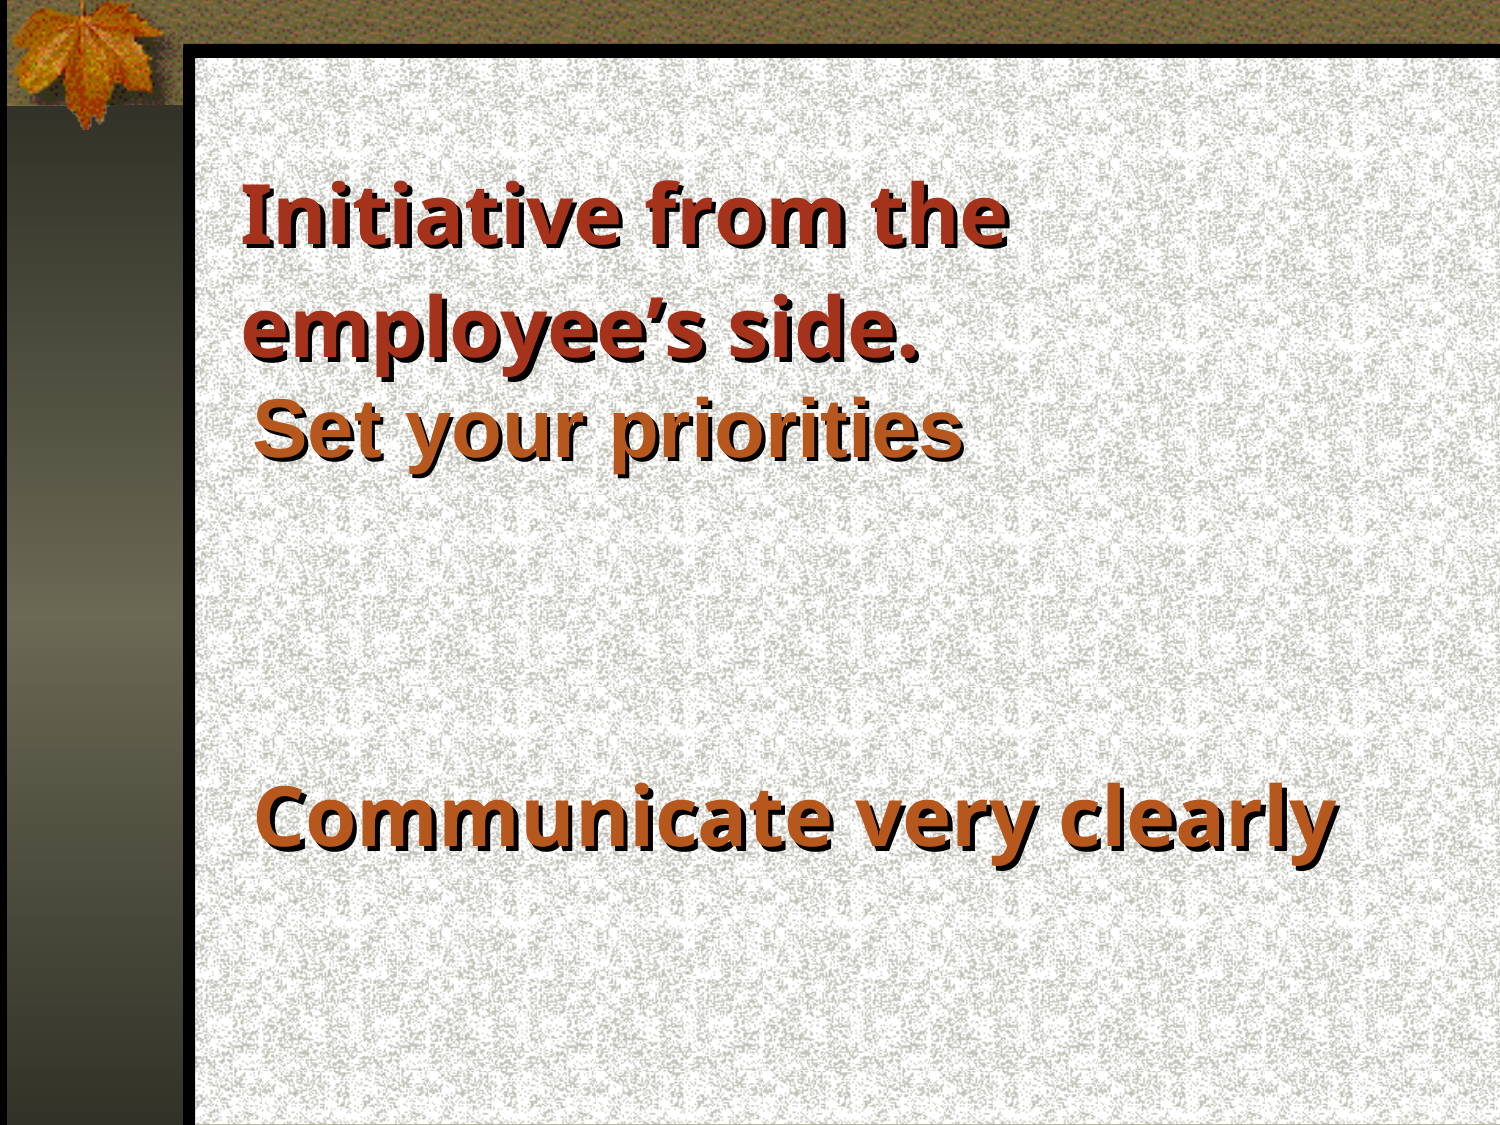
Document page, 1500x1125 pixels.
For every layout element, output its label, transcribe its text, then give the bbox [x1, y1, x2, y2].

title Initiative from the employee’s side. [225, 164, 1500, 374]
picture [196, 58, 1500, 1124]
list Set your priorities [237, 375, 1500, 663]
picture [7, 0, 1500, 130]
list Communicate very clearly [237, 749, 1450, 1075]
